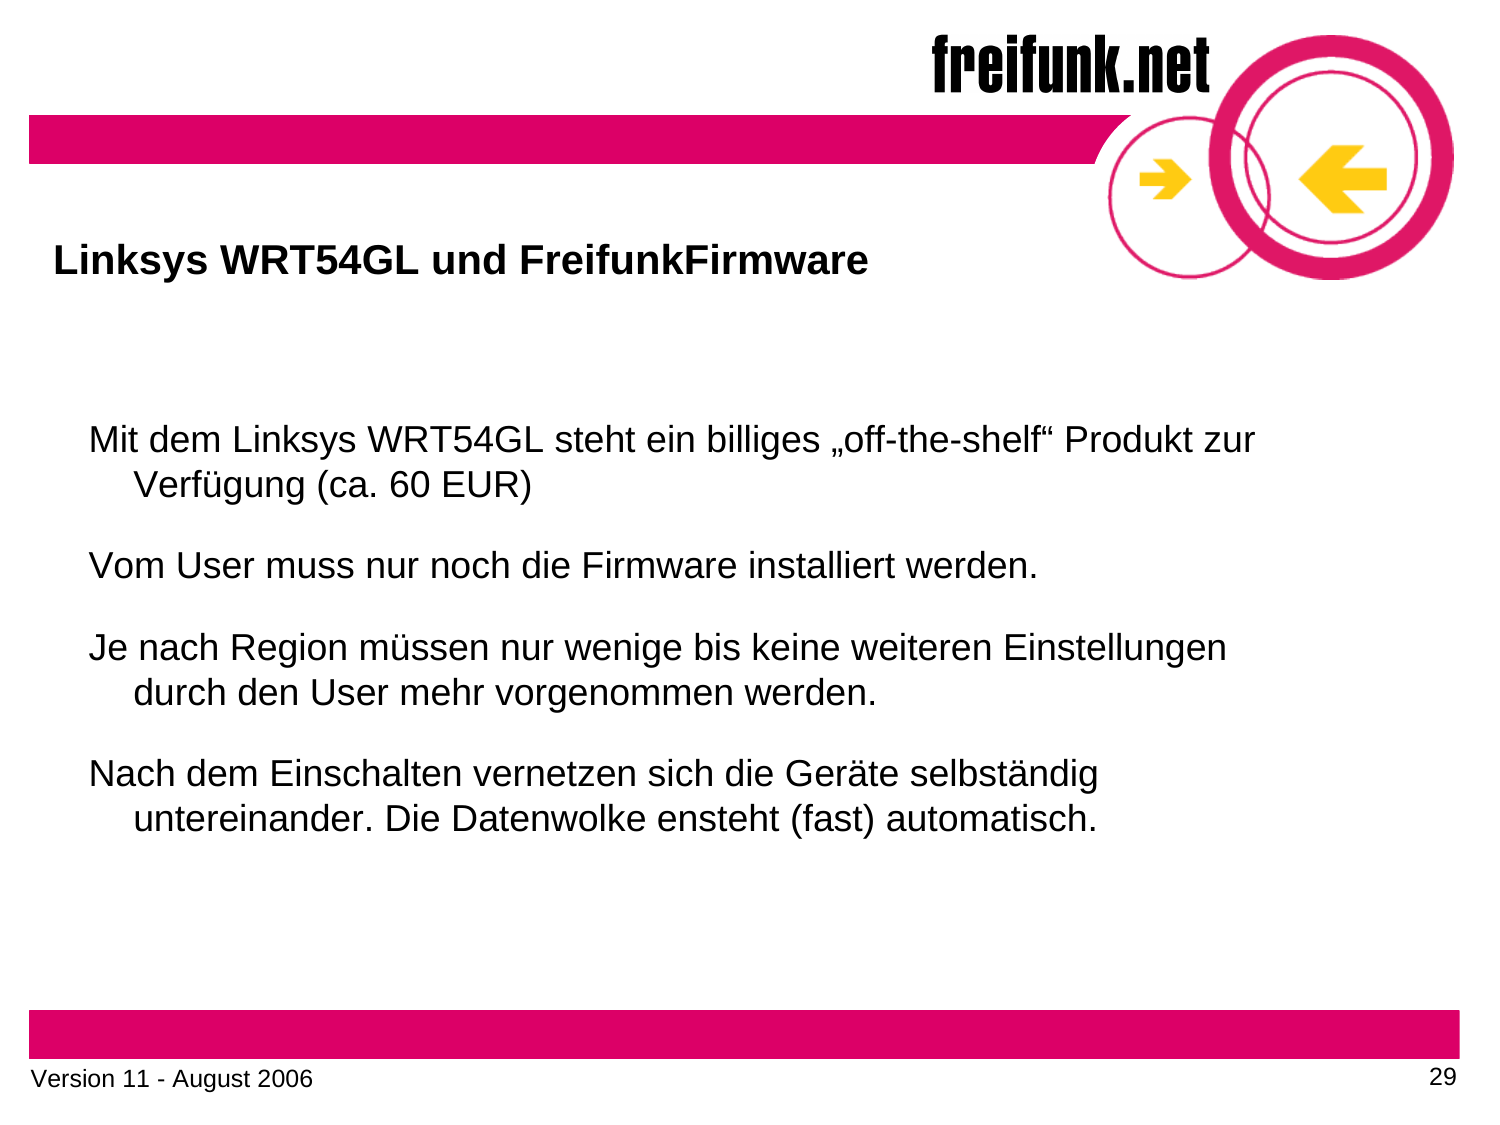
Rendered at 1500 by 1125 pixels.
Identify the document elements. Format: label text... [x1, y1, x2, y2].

text_box Mit dem Linksys WRT54GL steht ein billiges „off-the-shelf“ Produkt zur Verfügung (ca. 60 EUR) Vom User muss nur noch die Firmware installiert werden. Je nach Region müssen nur wenige bis keine weiteren Einstellungen durch den User mehr vorgenommen werden. Nach dem Einschalten vernetzen sich die Geräte selbständig untereinander. Die Datenwolke ensteht (fast) automatisch. [59, 337, 1288, 976]
text_box Linksys WRT54GL und FreifunkFirmware [53, 233, 1046, 313]
picture [932, 34, 1454, 280]
